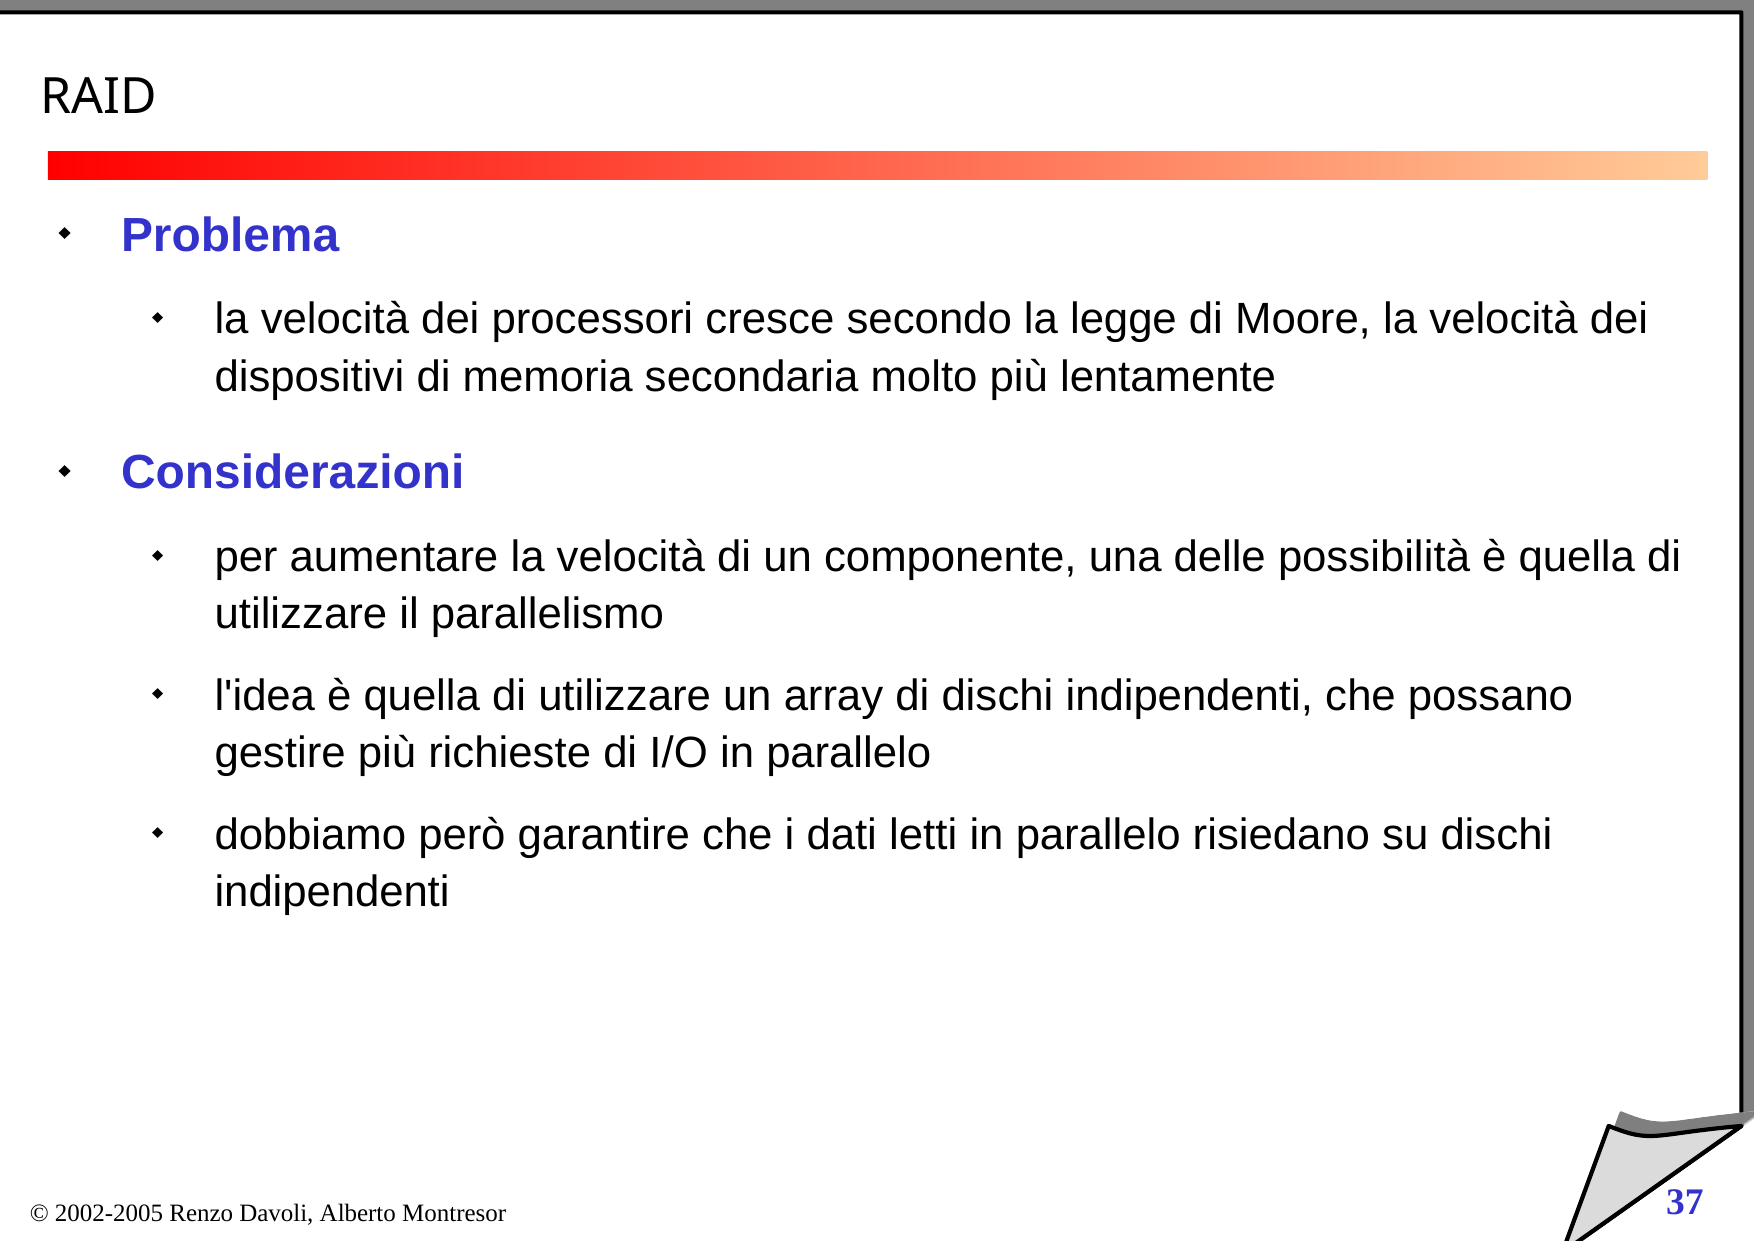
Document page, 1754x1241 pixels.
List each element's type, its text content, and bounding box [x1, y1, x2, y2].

list Problema la velocità dei processori cresce secondo la legge di Moore, la velocità dei dispositivi di memoria secondaria molto più lentamente Considerazioni per aumentare la velocità di un componente, una delle possibilità è quella di utilizzare il parallelismo l'idea è quella di utilizzare un array di dischi indipendenti, che possano gestire più richieste di I/O in parallelo dobbiamo però garantire che i dati letti in parallelo risiedano su dischi indipendenti [58, 206, 1696, 1050]
title RAID [40, 49, 1714, 144]
